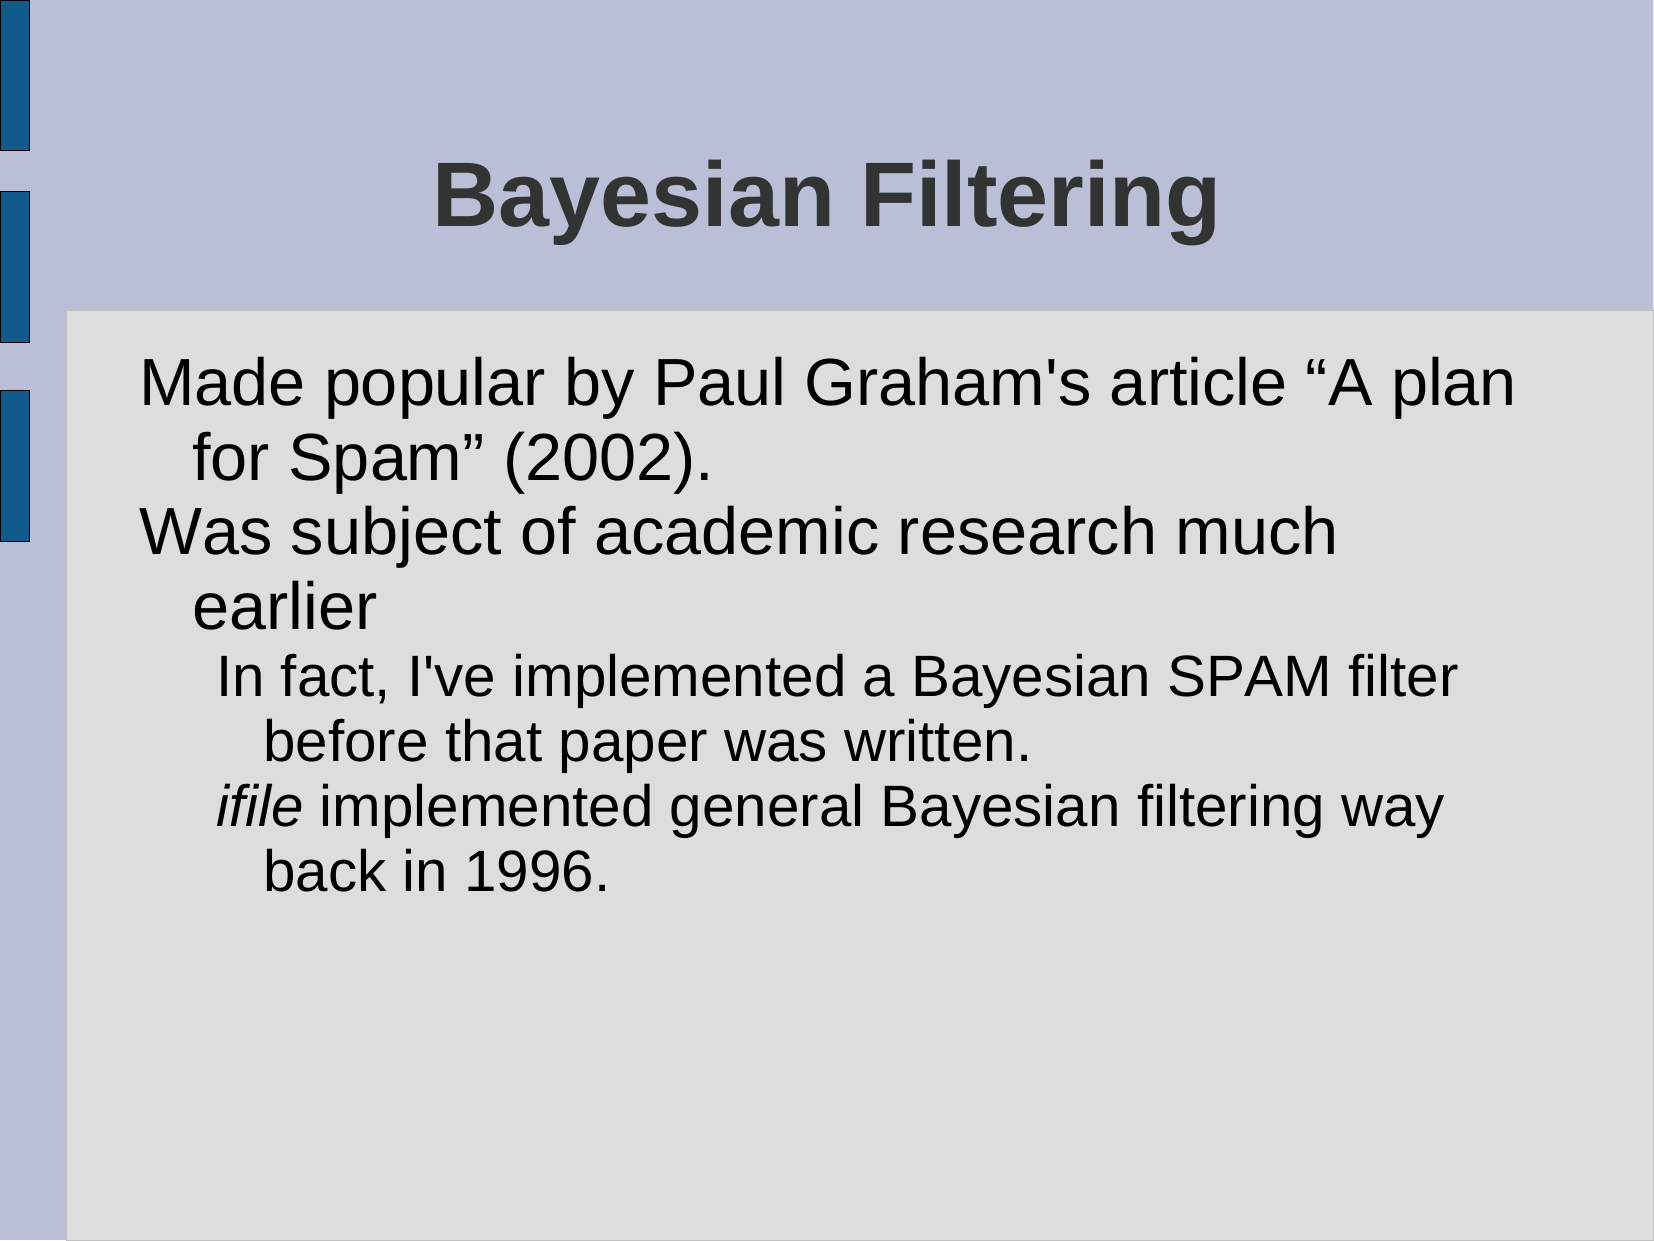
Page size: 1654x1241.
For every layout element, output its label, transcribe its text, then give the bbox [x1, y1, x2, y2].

list Made popular by Paul Graham's article “A plan for Spam” (2002). Was subject of academic research much earlier In fact, I've implemented a Bayesian SPAM filter before that paper was written. ifile implemented general Bayesian filtering way back in 1996. [121, 344, 1534, 1127]
title Bayesian Filtering [121, 91, 1534, 299]
